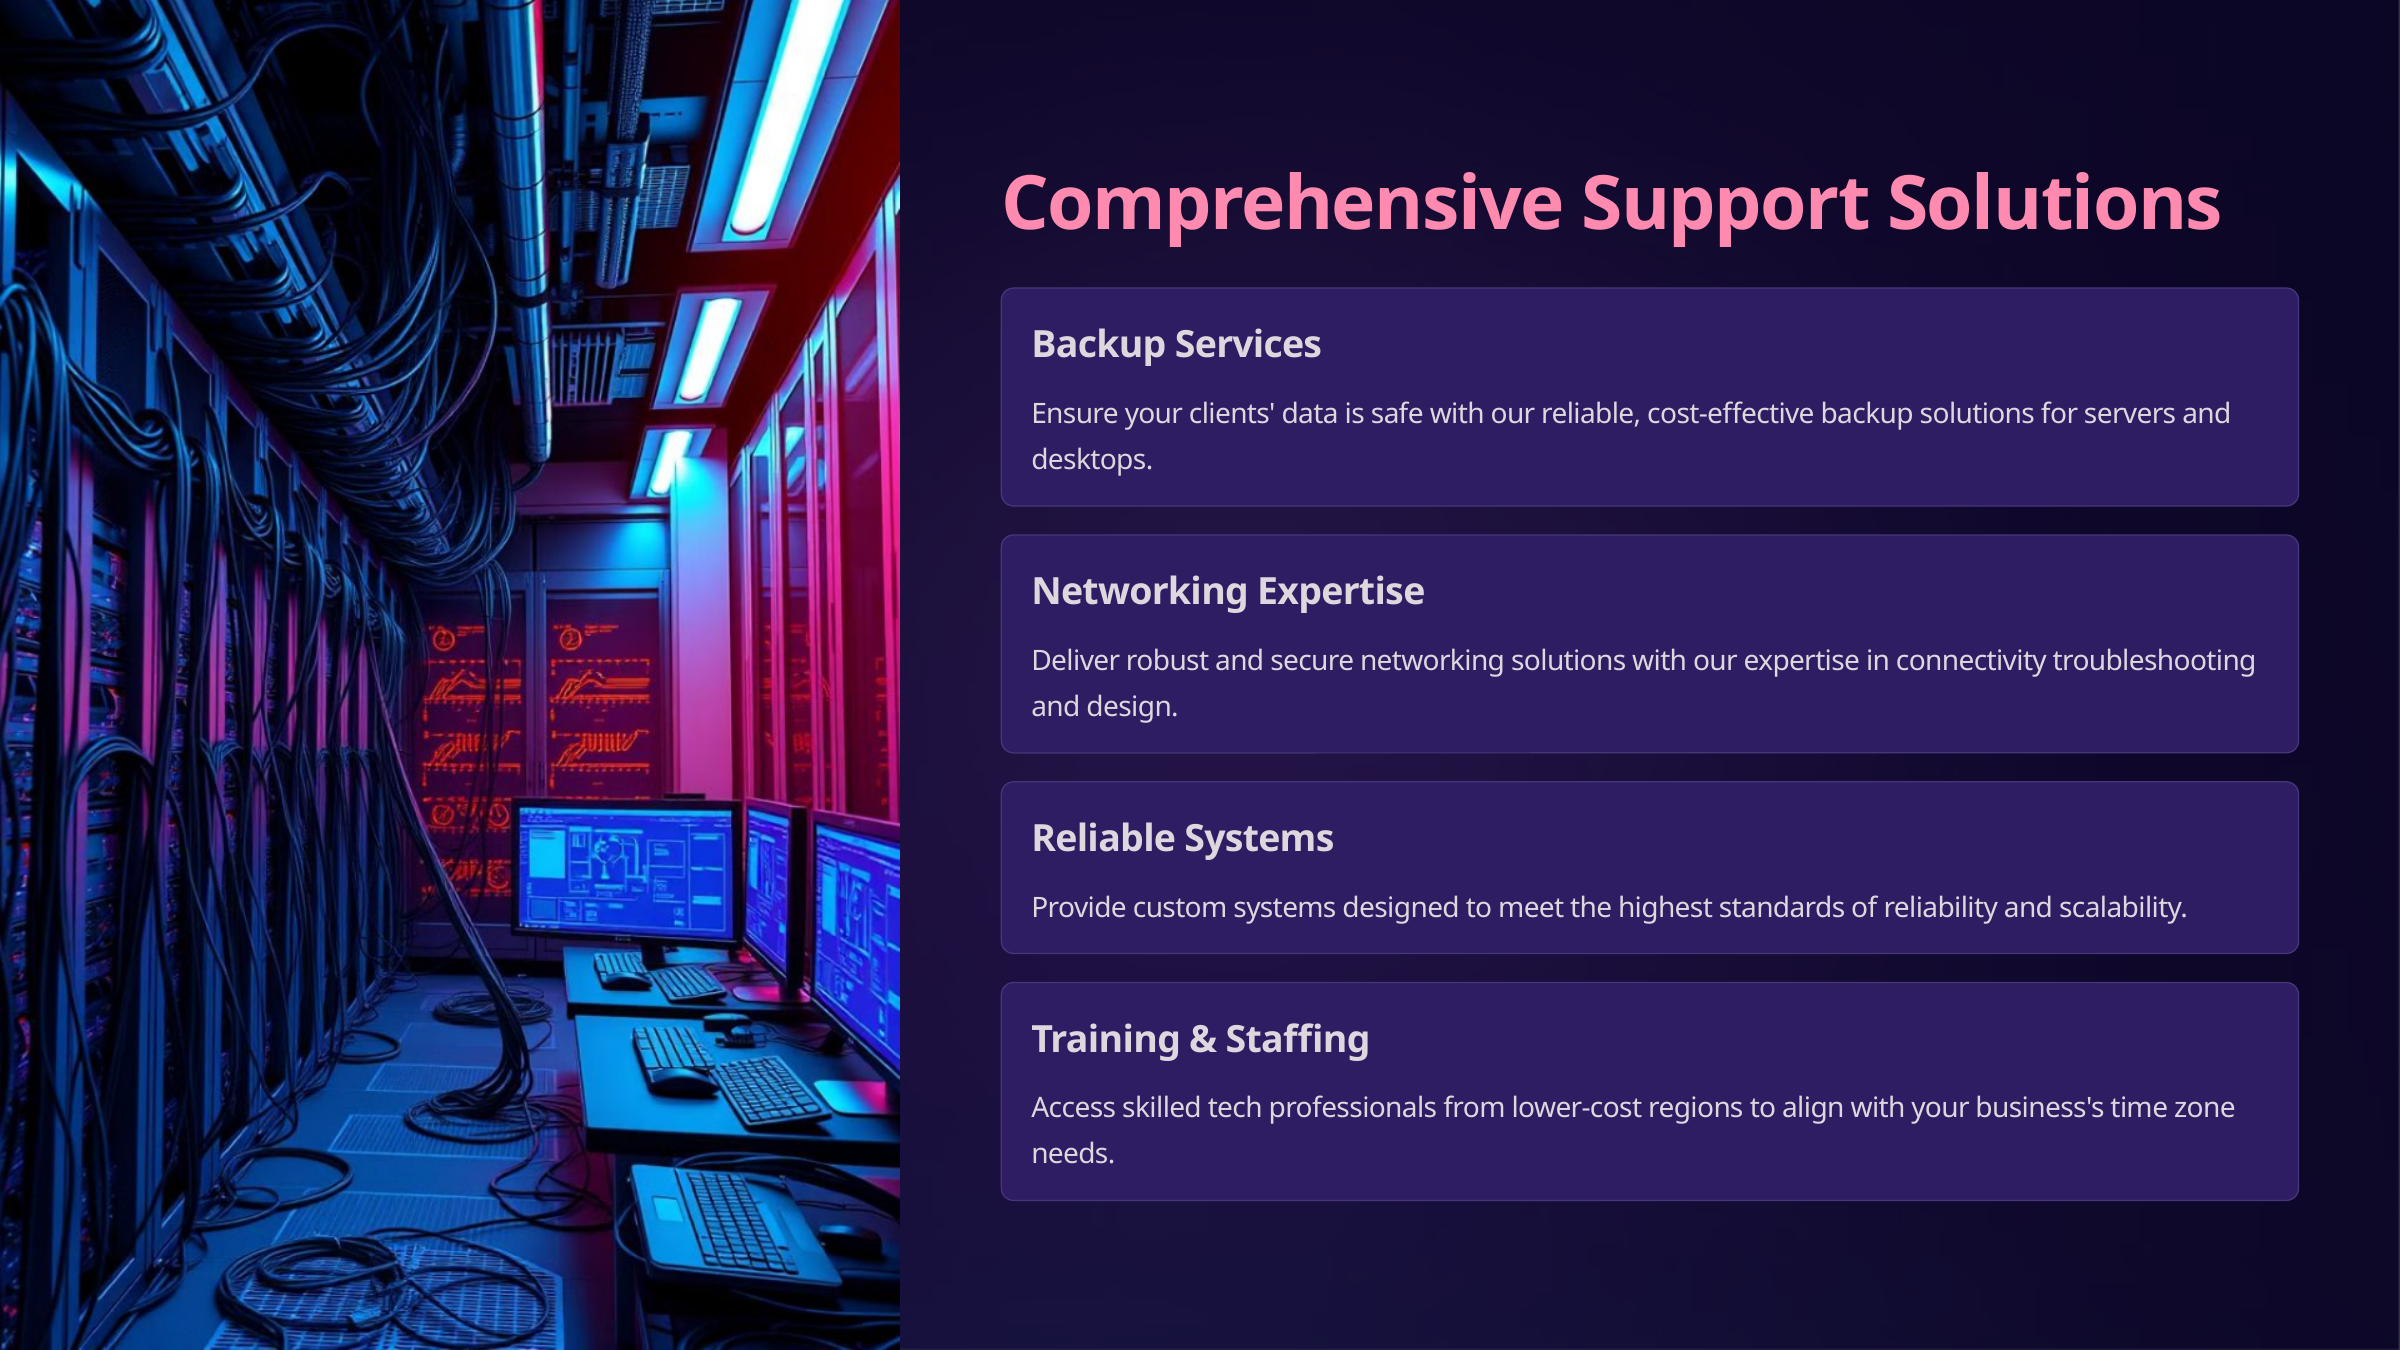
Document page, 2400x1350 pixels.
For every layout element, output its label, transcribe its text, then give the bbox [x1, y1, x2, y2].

picture [0, 0, 900, 1350]
text_box Deliver robust and secure networking solutions with our expertise in connectivity troubleshooting and design. [1031, 630, 2269, 723]
text_box Backup Services [1031, 318, 1412, 366]
text_box Reliable Systems [1031, 812, 1412, 860]
text_box Ensure your clients' data is safe with our reliable, cost-effective backup solutions for servers and desktops. [1031, 383, 2269, 476]
text_box Comprehensive Support Solutions [1001, 149, 2150, 245]
text_box [1001, 781, 2299, 954]
text_box [1001, 288, 2299, 506]
text_box [1001, 534, 2299, 753]
text_box Networking Expertise [1031, 565, 1412, 613]
text_box Training & Staffing [1031, 1012, 1412, 1061]
text_box Provide custom systems designed to meet the highest standards of reliability and scalability. [1031, 876, 2269, 924]
text_box Access skilled tech professionals from lower-cost regions to align with your business's time zone needs. [1031, 1077, 2269, 1171]
text_box [1001, 982, 2299, 1201]
